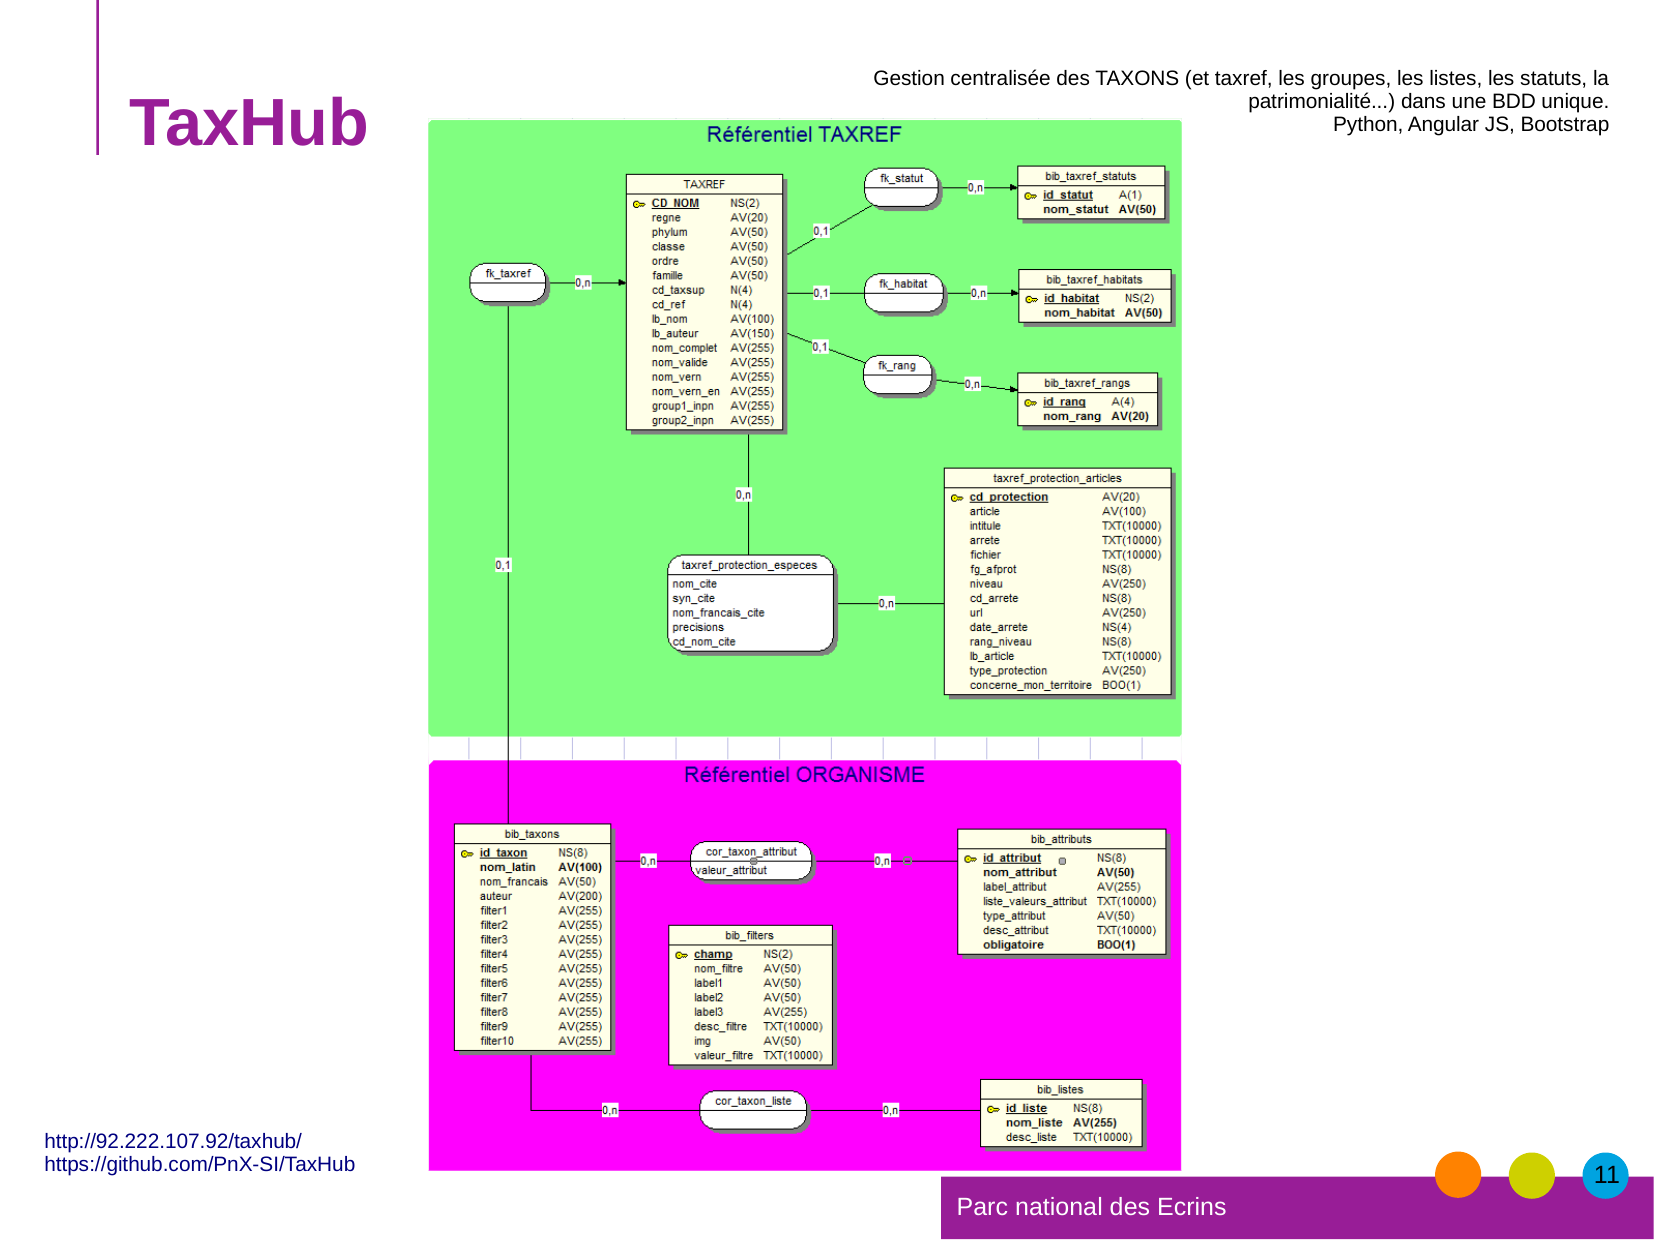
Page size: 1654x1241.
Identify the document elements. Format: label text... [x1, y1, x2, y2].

text_box http://92.222.107.92/taxhub/ https://github.com/PnX-SI/TaxHub [29, 1122, 414, 1211]
picture [428, 118, 1182, 1171]
text_box Gestion centralisée des TAXONS (et taxref, les groupes, les listes, les statuts, la patrimonialité...) dans une BDD unique. Python, Angular JS, Bootstrap [797, 59, 1625, 161]
title TaxHub [129, 11, 1619, 160]
